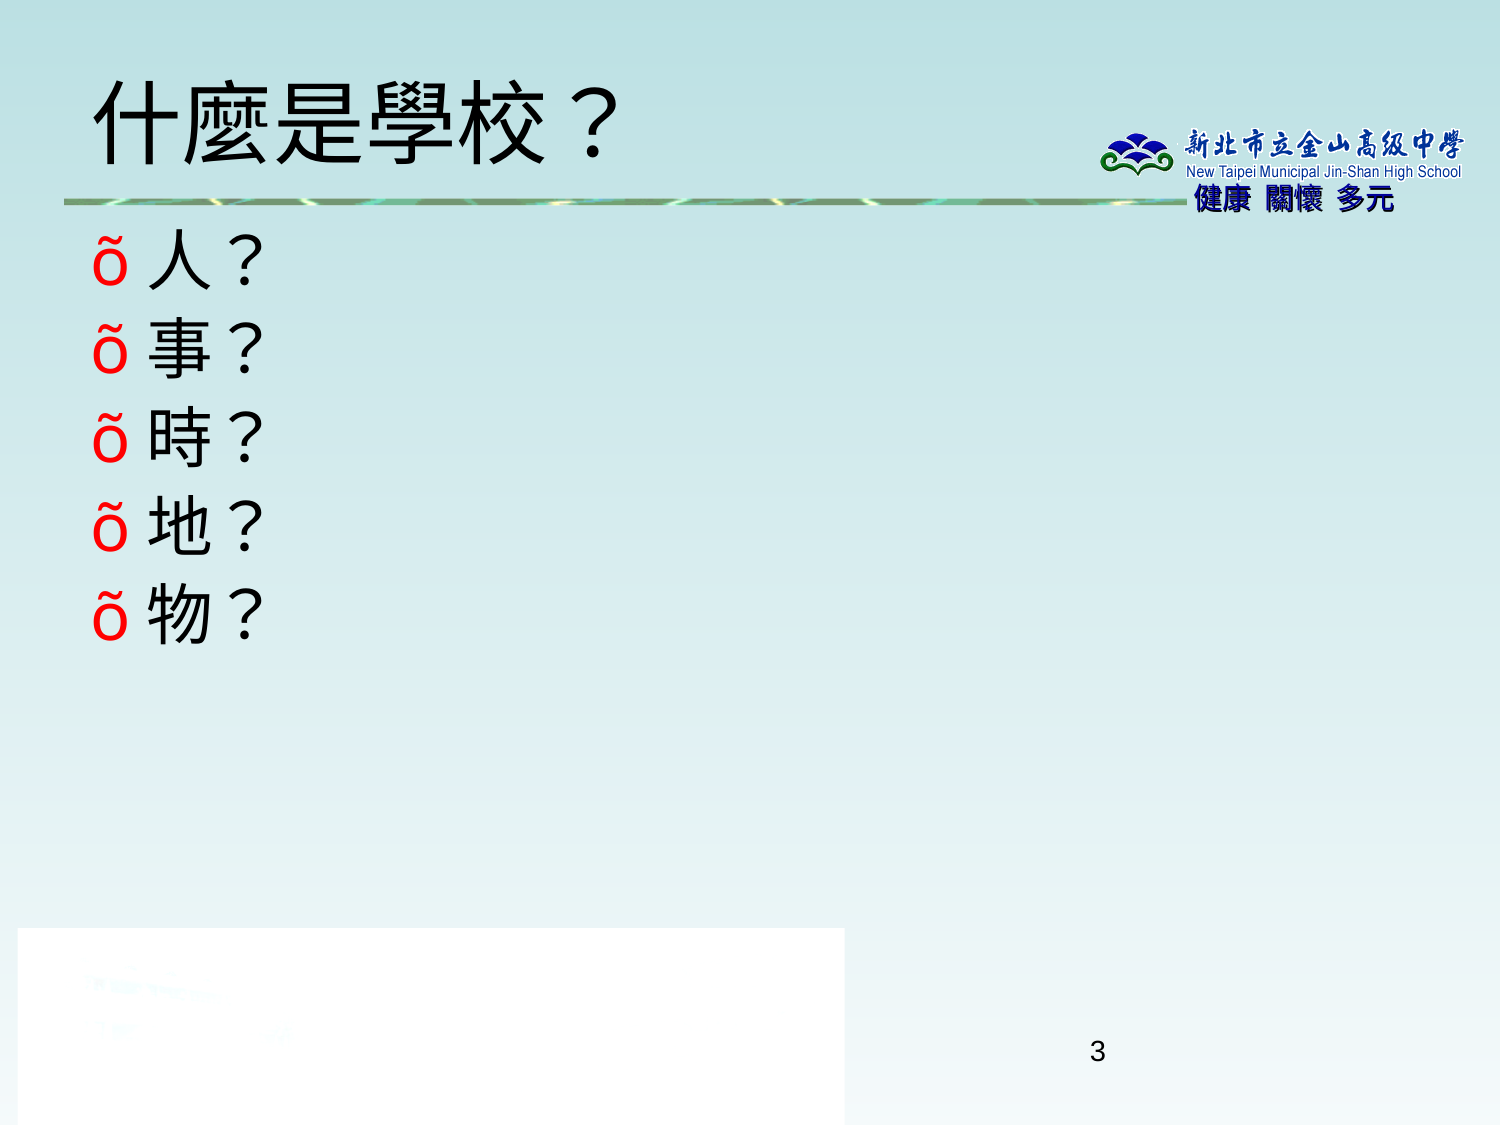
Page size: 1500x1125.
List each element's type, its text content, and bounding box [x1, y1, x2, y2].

title 什麼是學校？ [75, 45, 1426, 197]
text_box [1074, 1024, 1426, 1103]
list 人？ 事？ 時？ 地？ 物？ [75, 220, 1426, 1005]
